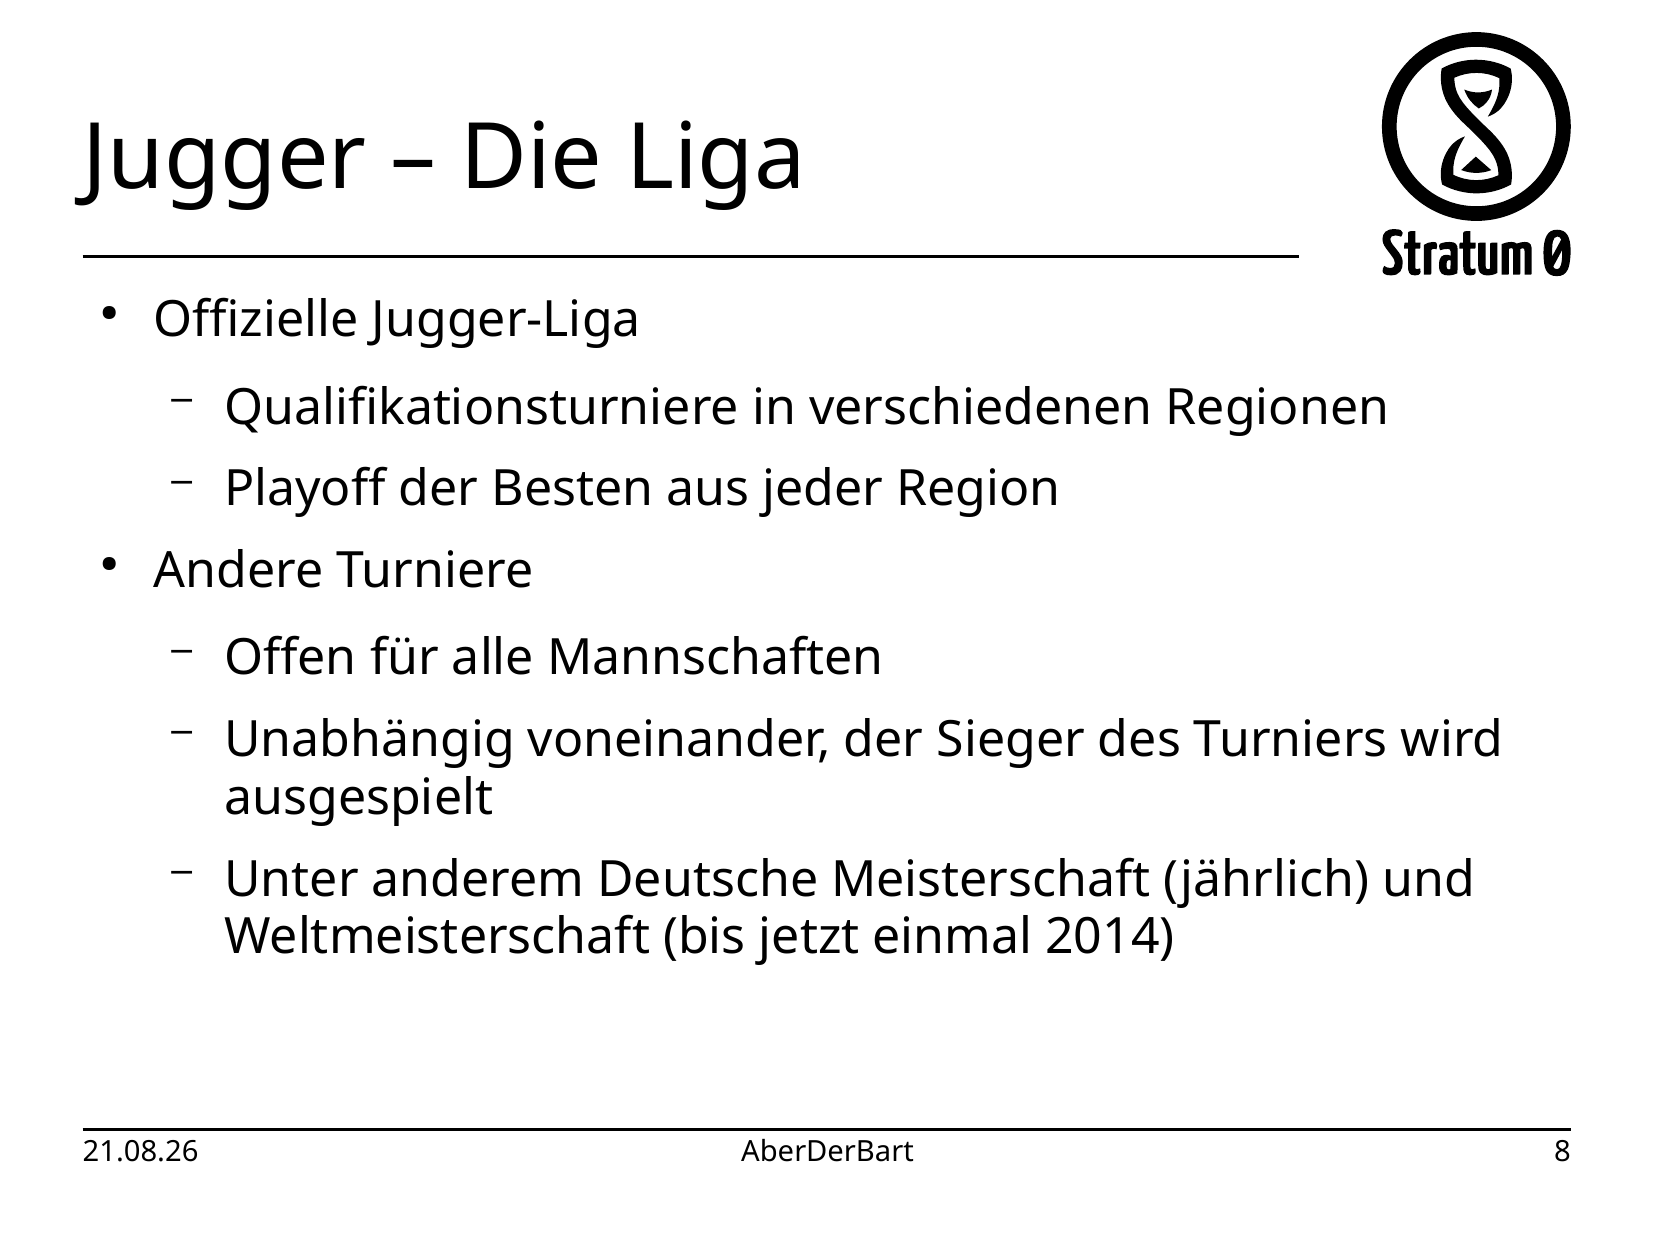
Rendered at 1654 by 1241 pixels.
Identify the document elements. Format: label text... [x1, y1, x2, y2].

title Jugger – Die Liga [82, 49, 1300, 257]
list Offizielle Jugger-Liga Qualifikationsturniere in verschiedenen Regionen Playoff der Besten aus jeder Region Andere Turniere Offen für alle Mannschaften Unabhängig voneinander, der Sieger des Turniers wird ausgespielt Unter anderem Deutsche Meisterschaft (jährlich) und Weltmeisterschaft (bis jetzt einmal 2014) [82, 290, 1538, 1010]
